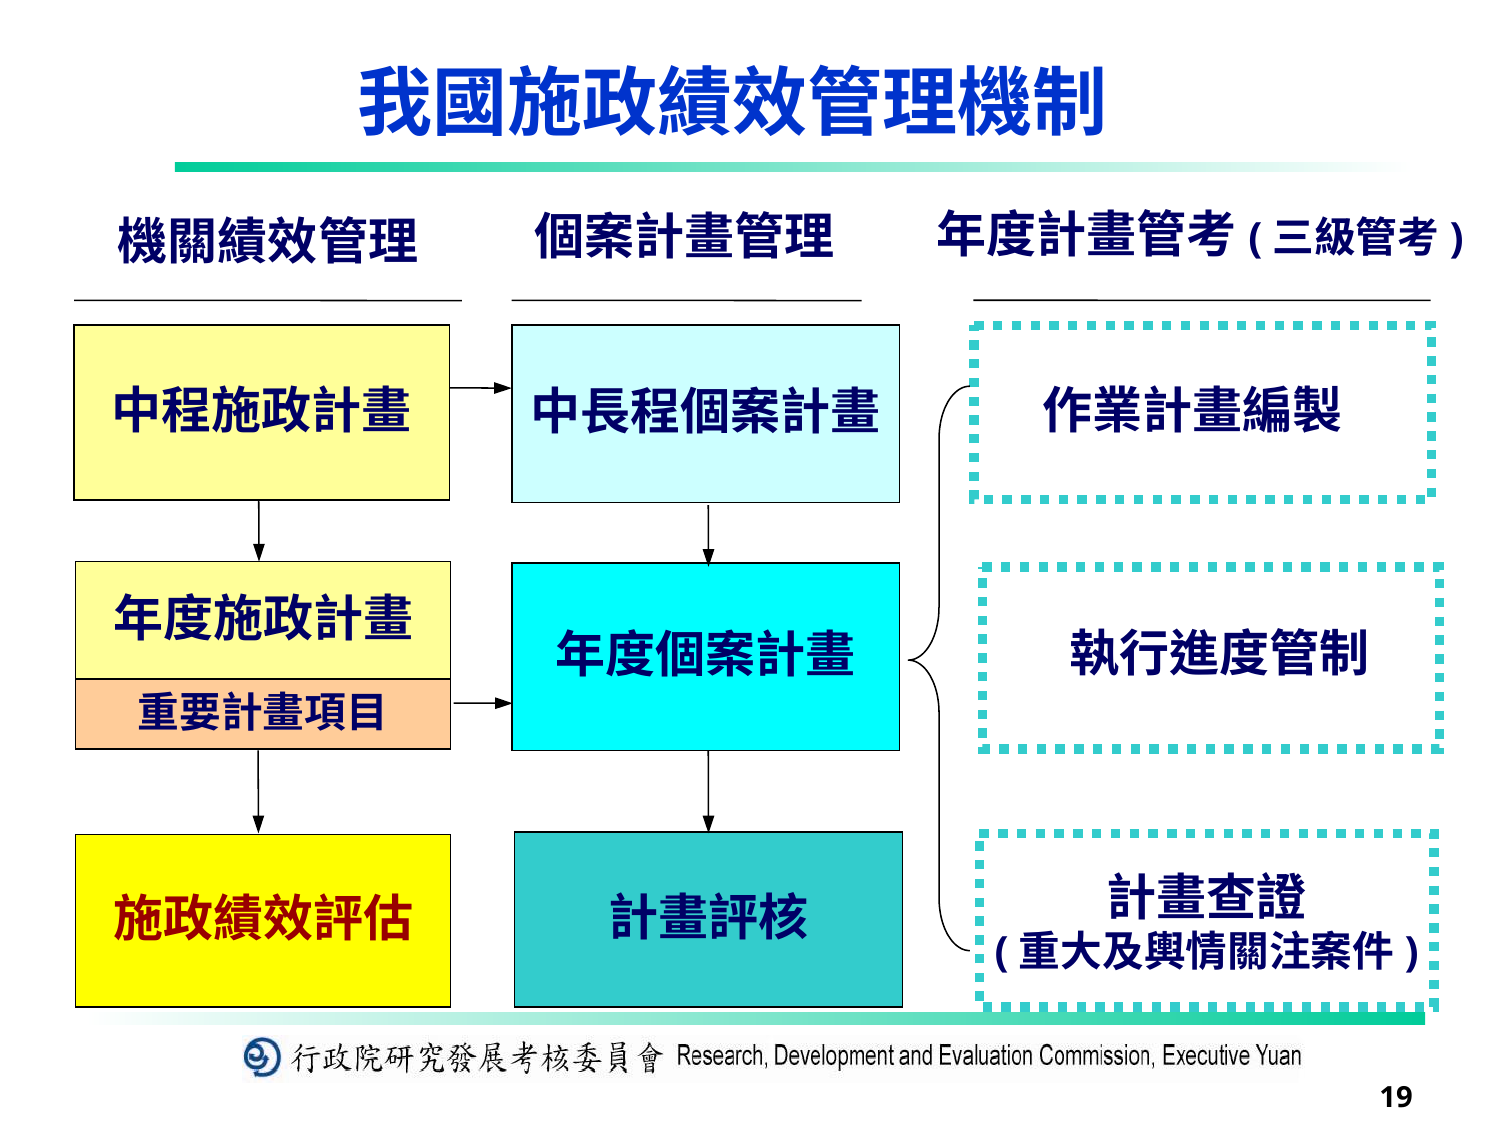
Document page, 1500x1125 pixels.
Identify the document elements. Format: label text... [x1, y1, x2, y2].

text_box [1364, 1070, 1490, 1106]
text_box 年度個案計畫 [512, 563, 899, 750]
text_box 中程施政計畫 [74, 325, 449, 500]
text_box 重要計畫項目 [76, 680, 451, 749]
text_box 中長程個案計畫 [512, 325, 899, 502]
text_box 作業計畫編製 [1028, 378, 1358, 447]
text_box [536, 225, 1012, 284]
text_box 年度施政計畫 [76, 562, 451, 678]
text_box [74, 262, 487, 321]
text_box 機關績效管理 [74, 214, 462, 272]
text_box 我國施政績效管理機制 [159, 47, 1305, 147]
text_box 施政績效評估 [76, 834, 451, 1007]
text_box 計畫查證 (重大及輿情關注案件) [979, 833, 1434, 1007]
text_box 計畫評核 [515, 832, 902, 1007]
text_box 年度計畫管考(三級管考) [904, 208, 1500, 266]
text_box 執行進度管制 [1009, 620, 1385, 689]
text_box 個案計畫管理 [509, 209, 860, 268]
